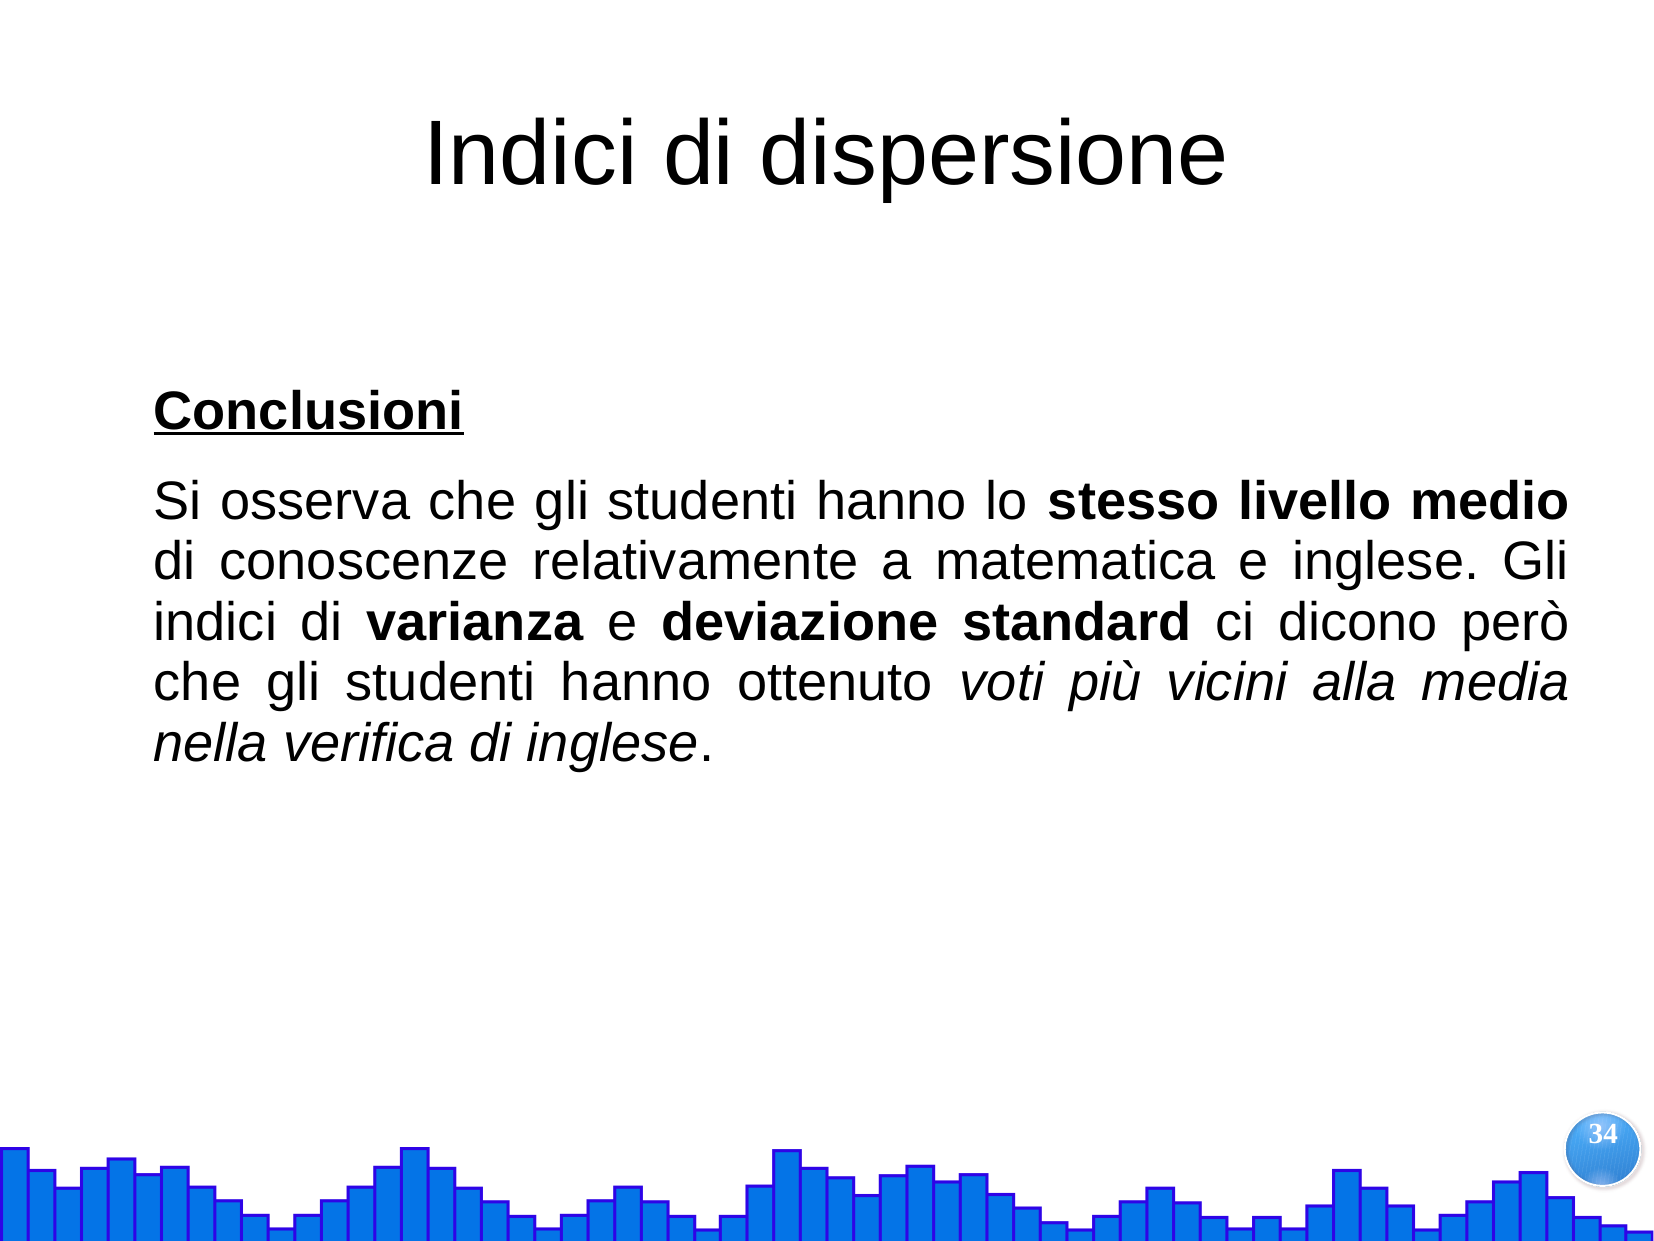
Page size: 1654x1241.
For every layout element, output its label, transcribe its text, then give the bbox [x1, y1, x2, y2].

picture [0, 1147, 1654, 1241]
list Conclusioni Si osserva che gli studenti hanno lo stesso livello medio di conoscenze relativamente a matematica e inglese. Gli indici di varianza e deviazione standard ci dicono però che gli studenti hanno ottenuto voti più vicini alla media nella verifica di inglese. [82, 290, 1571, 1010]
title Indici di dispersione [82, 49, 1571, 257]
